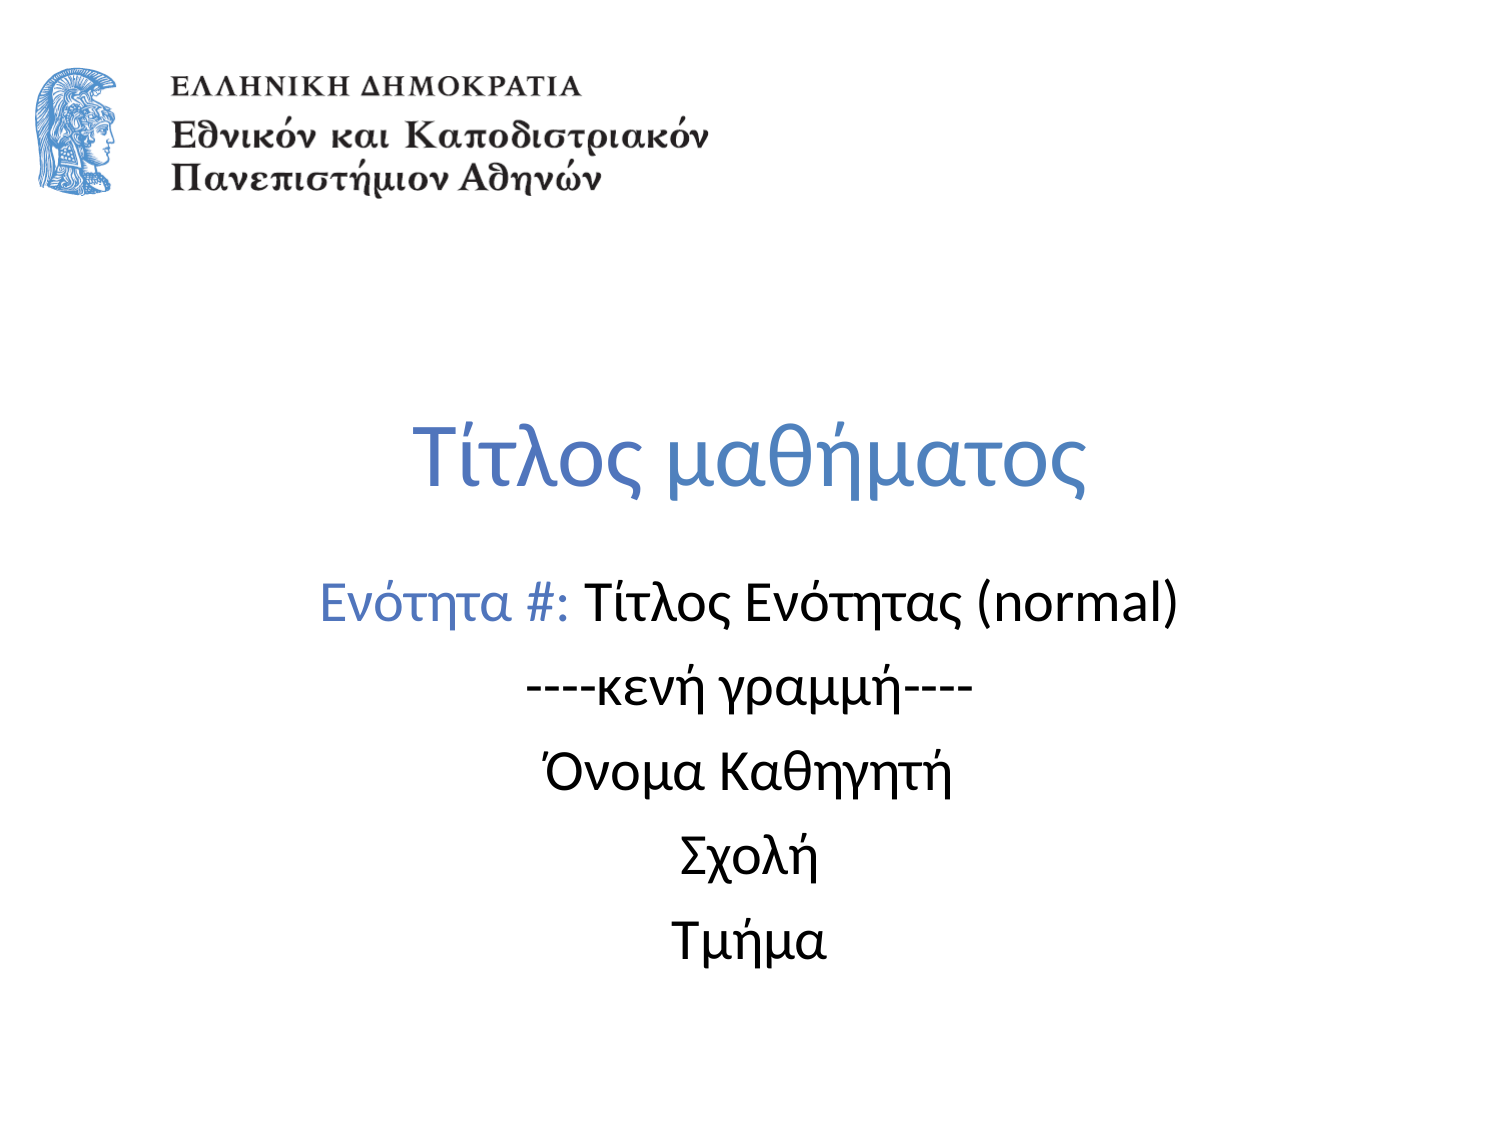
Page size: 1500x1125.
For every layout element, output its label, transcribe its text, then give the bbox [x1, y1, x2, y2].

subtitle Ενότητα #: Τίτλος Ενότητας (normal) ----κενή γραμμή---- Όνομα Καθηγητή Σχολή Τμήμα [112, 555, 1388, 843]
title Τίτλος μαθήματος [112, 329, 1388, 555]
picture [29, 66, 710, 201]
